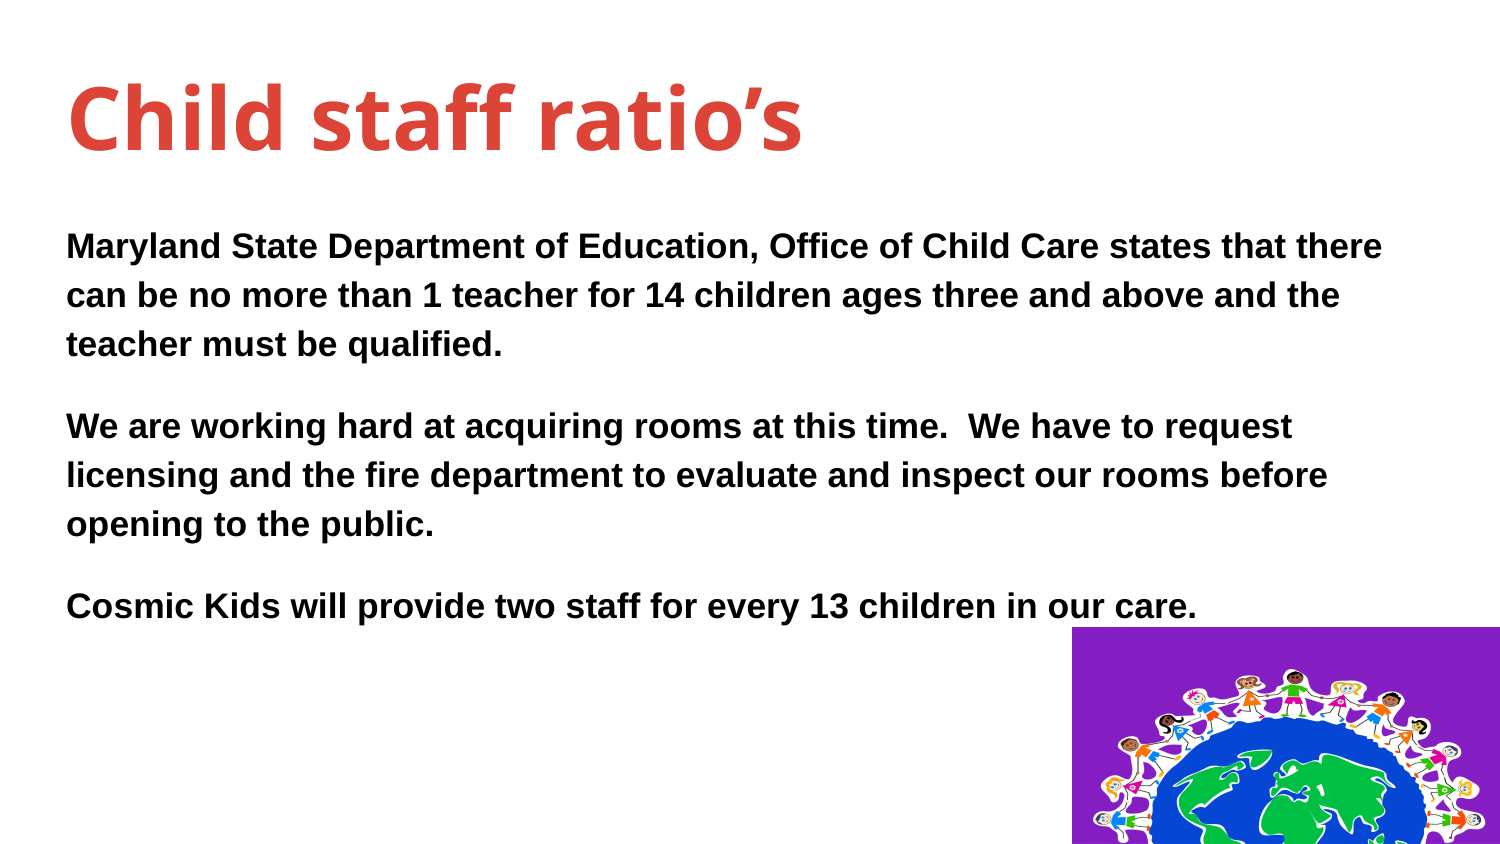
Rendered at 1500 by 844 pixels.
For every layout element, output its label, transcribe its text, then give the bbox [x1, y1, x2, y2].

title Child staff ratio’s [51, 48, 1449, 180]
list Maryland State Department of Education, Office of Child Care states that there can be no more than 1 teacher for 14 children ages three and above and the teacher must be qualified. We are working hard at acquiring rooms at this time. We have to request licensing and the fire department to evaluate and inspect our rooms before opening to the public. Cosmic Kids will provide two staff for every 13 children in our care. [51, 201, 1449, 742]
picture [1072, 627, 1500, 844]
